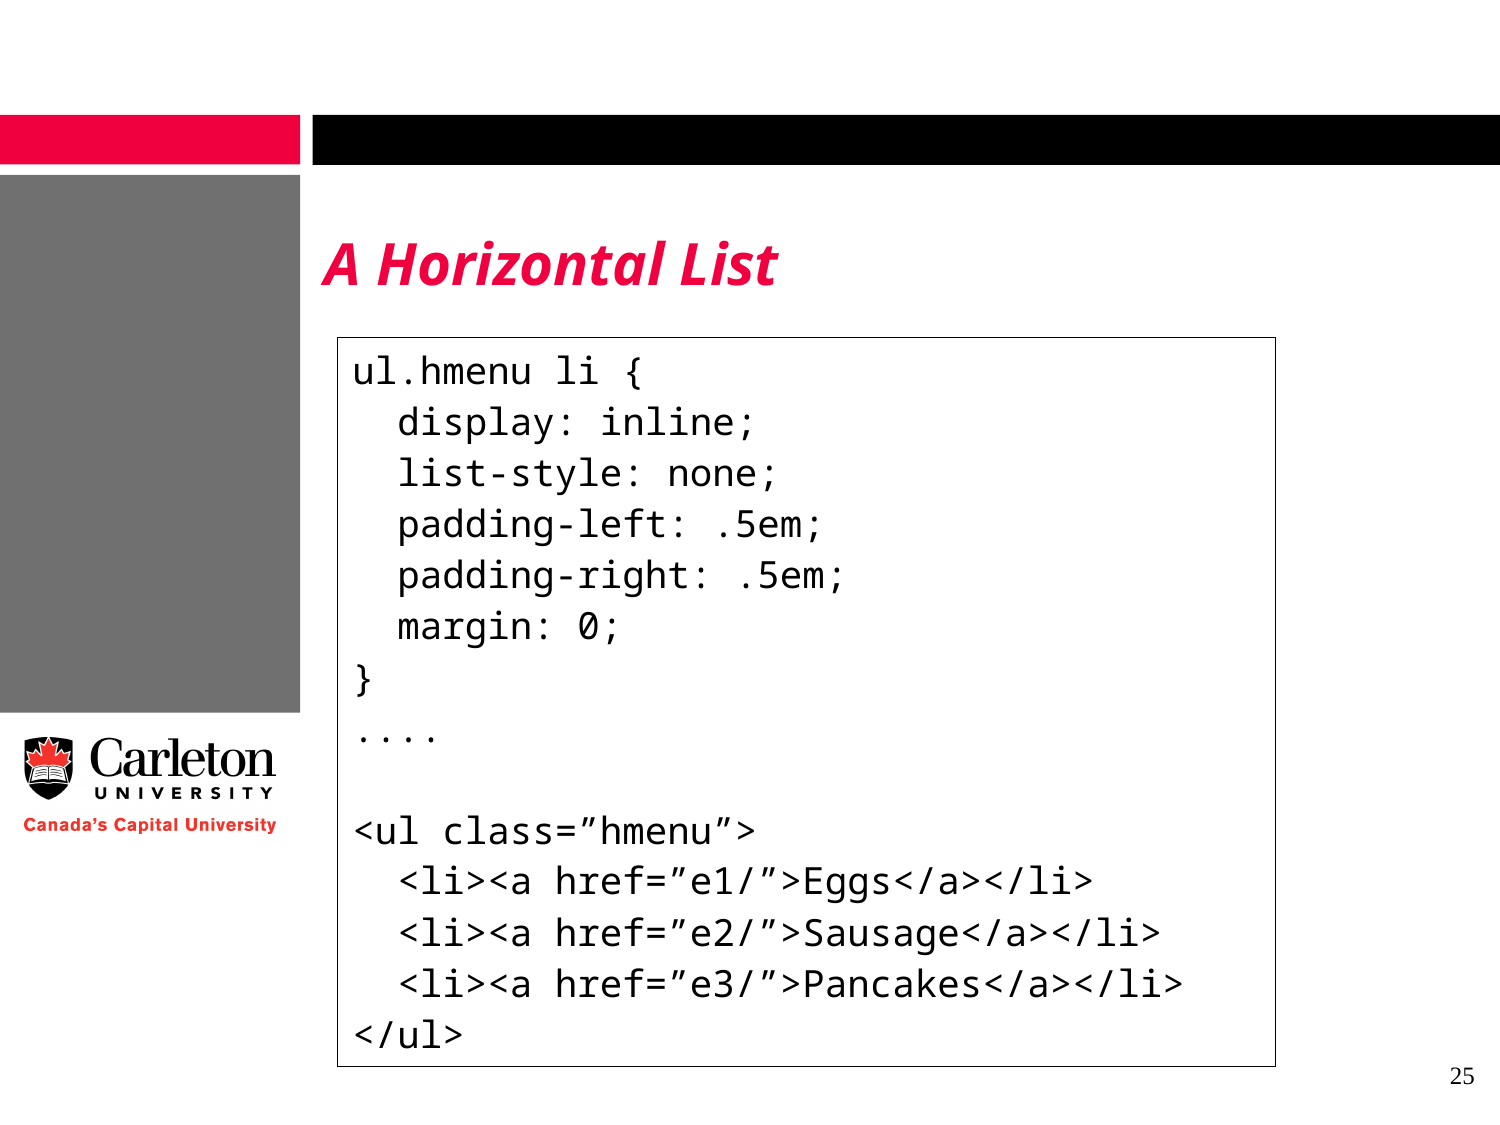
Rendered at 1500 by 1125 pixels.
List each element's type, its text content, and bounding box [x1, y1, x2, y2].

text_box ul.hmenu li { display: inline; list-style: none; padding-left: .5em; padding-right: .5em; margin: 0; } .... <ul class=”hmenu”> <li><a href=”e1/”>Eggs</a></li> <li><a href=”e2/”>Sausage</a></li> <li><a href=”e3/”>Pancakes</a></li> </ul> [337, 337, 1276, 986]
picture [24, 737, 276, 834]
title A Horizontal List [324, 194, 1450, 331]
